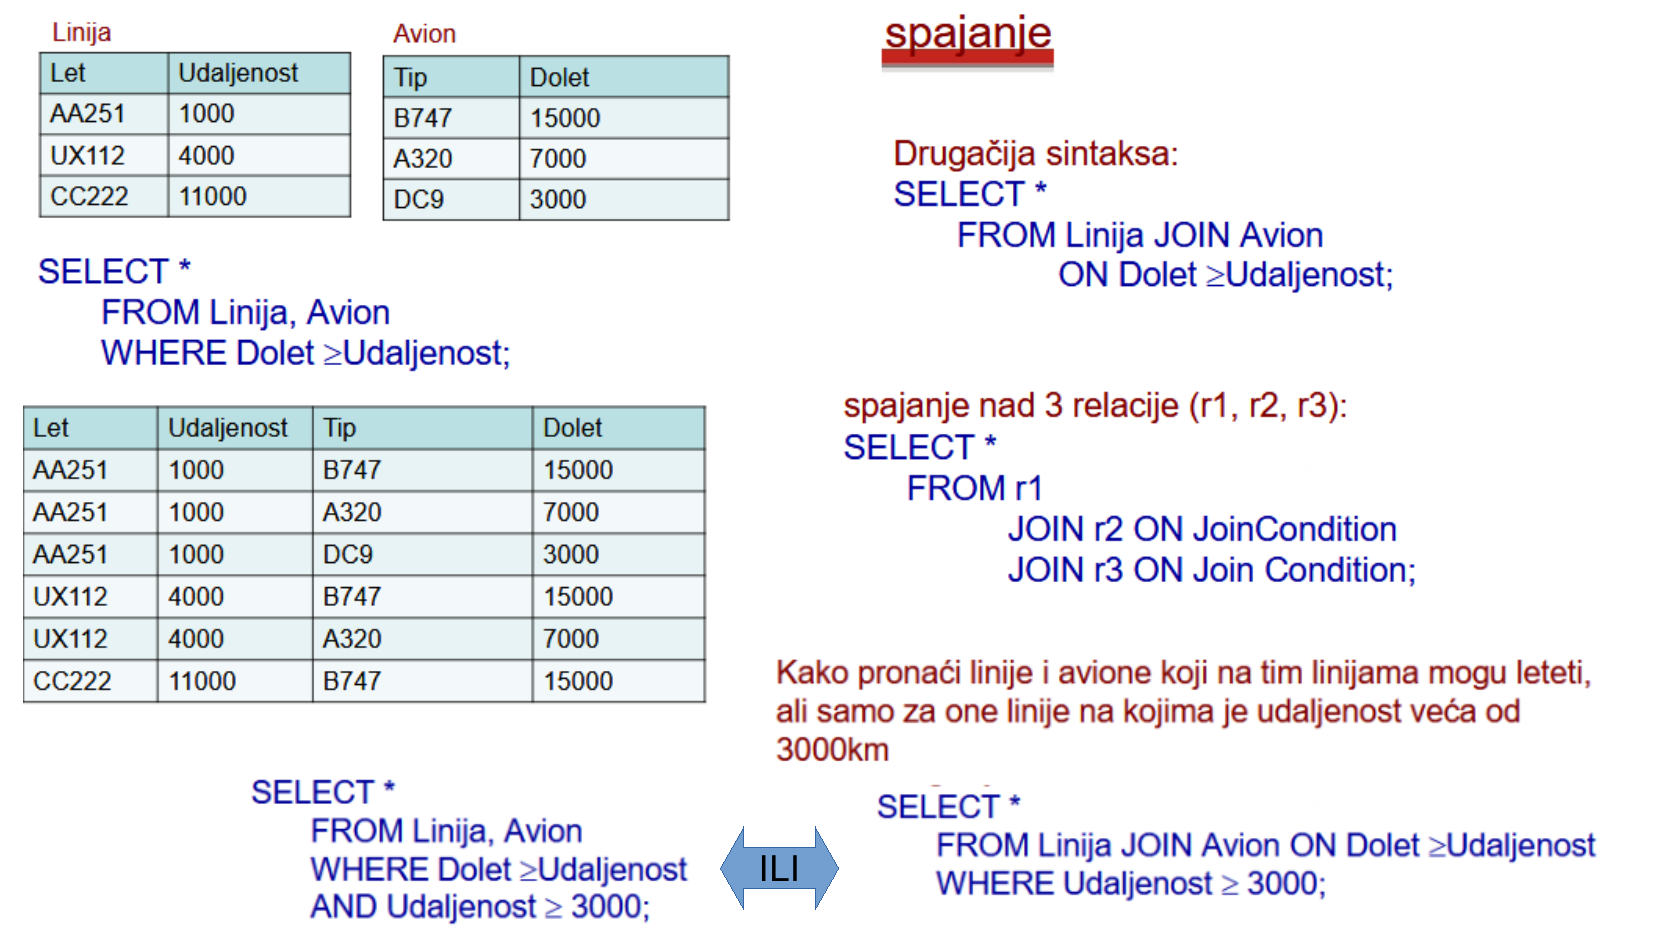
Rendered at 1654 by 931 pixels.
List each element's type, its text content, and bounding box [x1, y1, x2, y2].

text_box ILI [720, 826, 839, 910]
picture [862, 779, 1619, 914]
picture [23, 10, 1604, 930]
